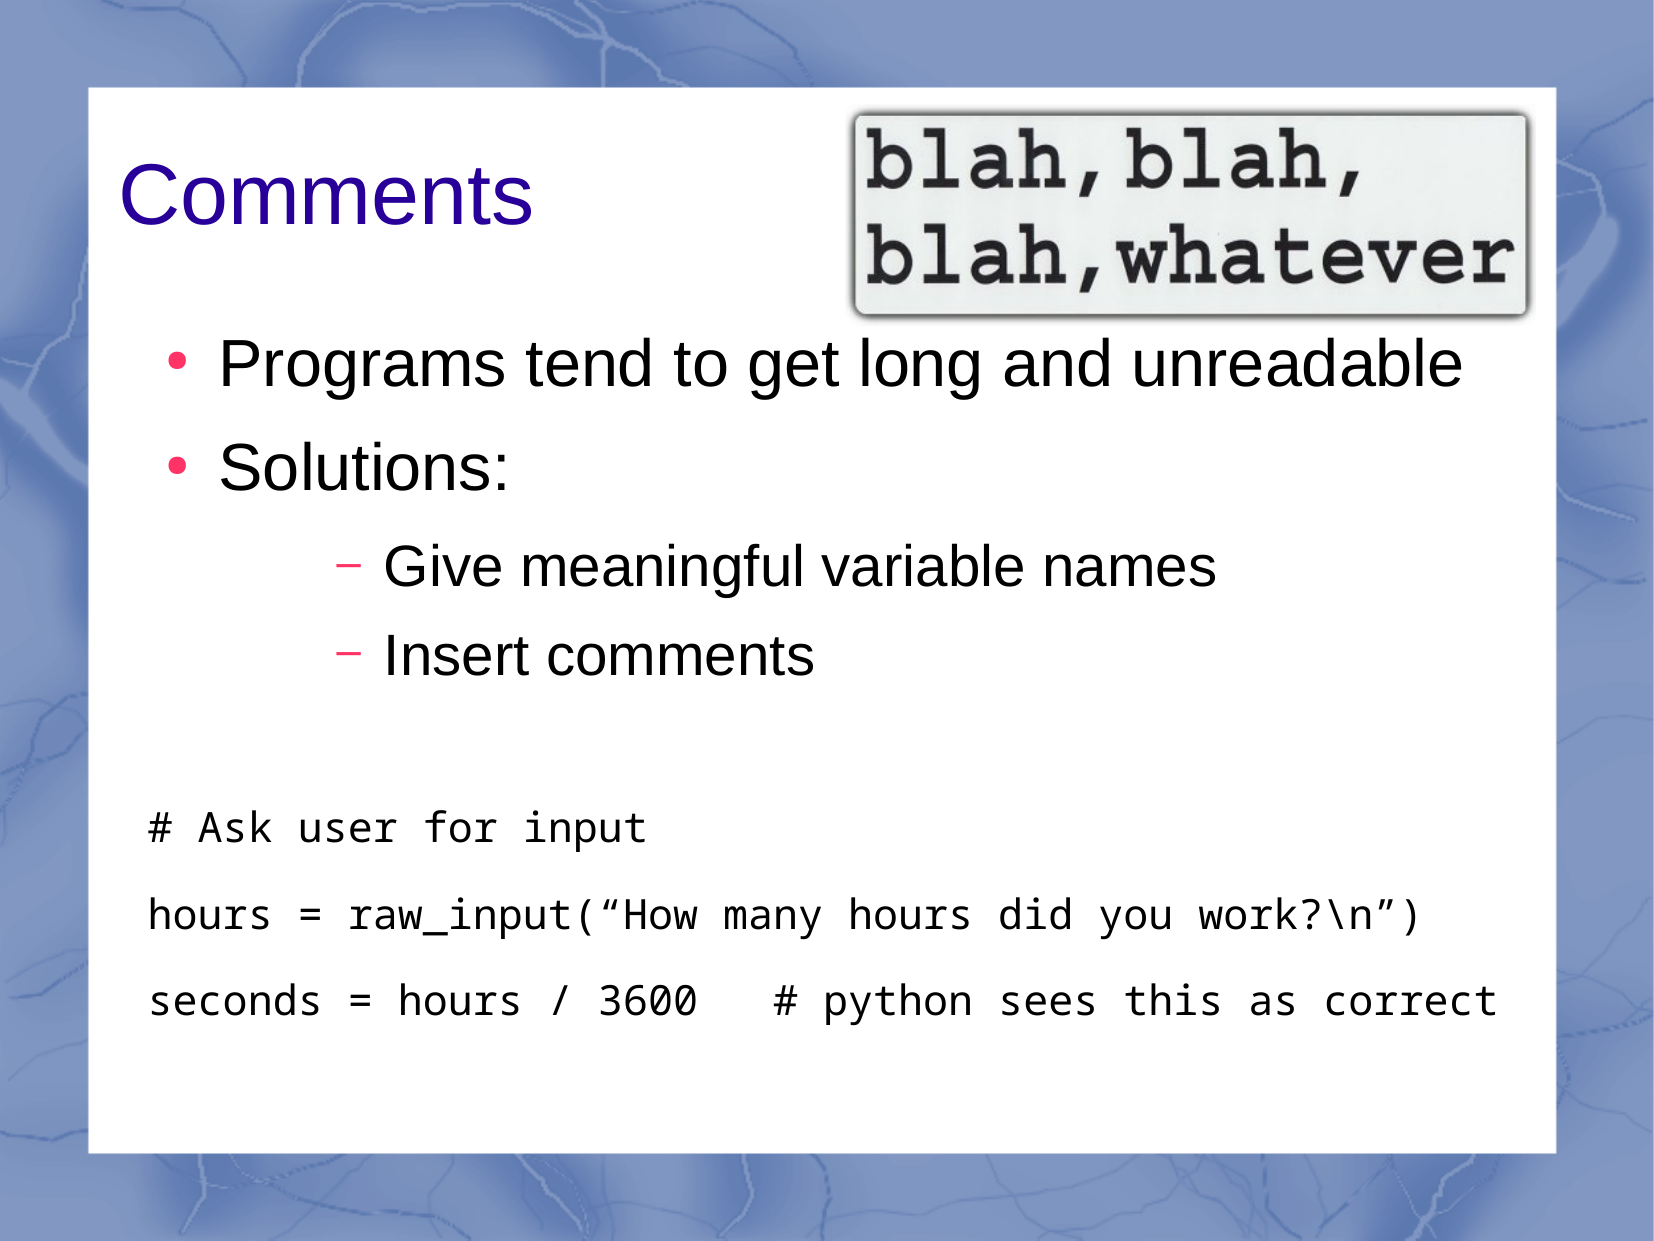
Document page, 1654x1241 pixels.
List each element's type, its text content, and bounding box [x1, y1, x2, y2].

picture [0, 0, 1654, 1241]
title Comments [118, 90, 1536, 298]
list Programs tend to get long and unreadable Solutions: Give meaningful variable names Insert comments # Ask user for input hours = raw_input(“How many hours did you work?\n”) seconds = hours / 3600 # python sees this as correct [147, 325, 1591, 1045]
